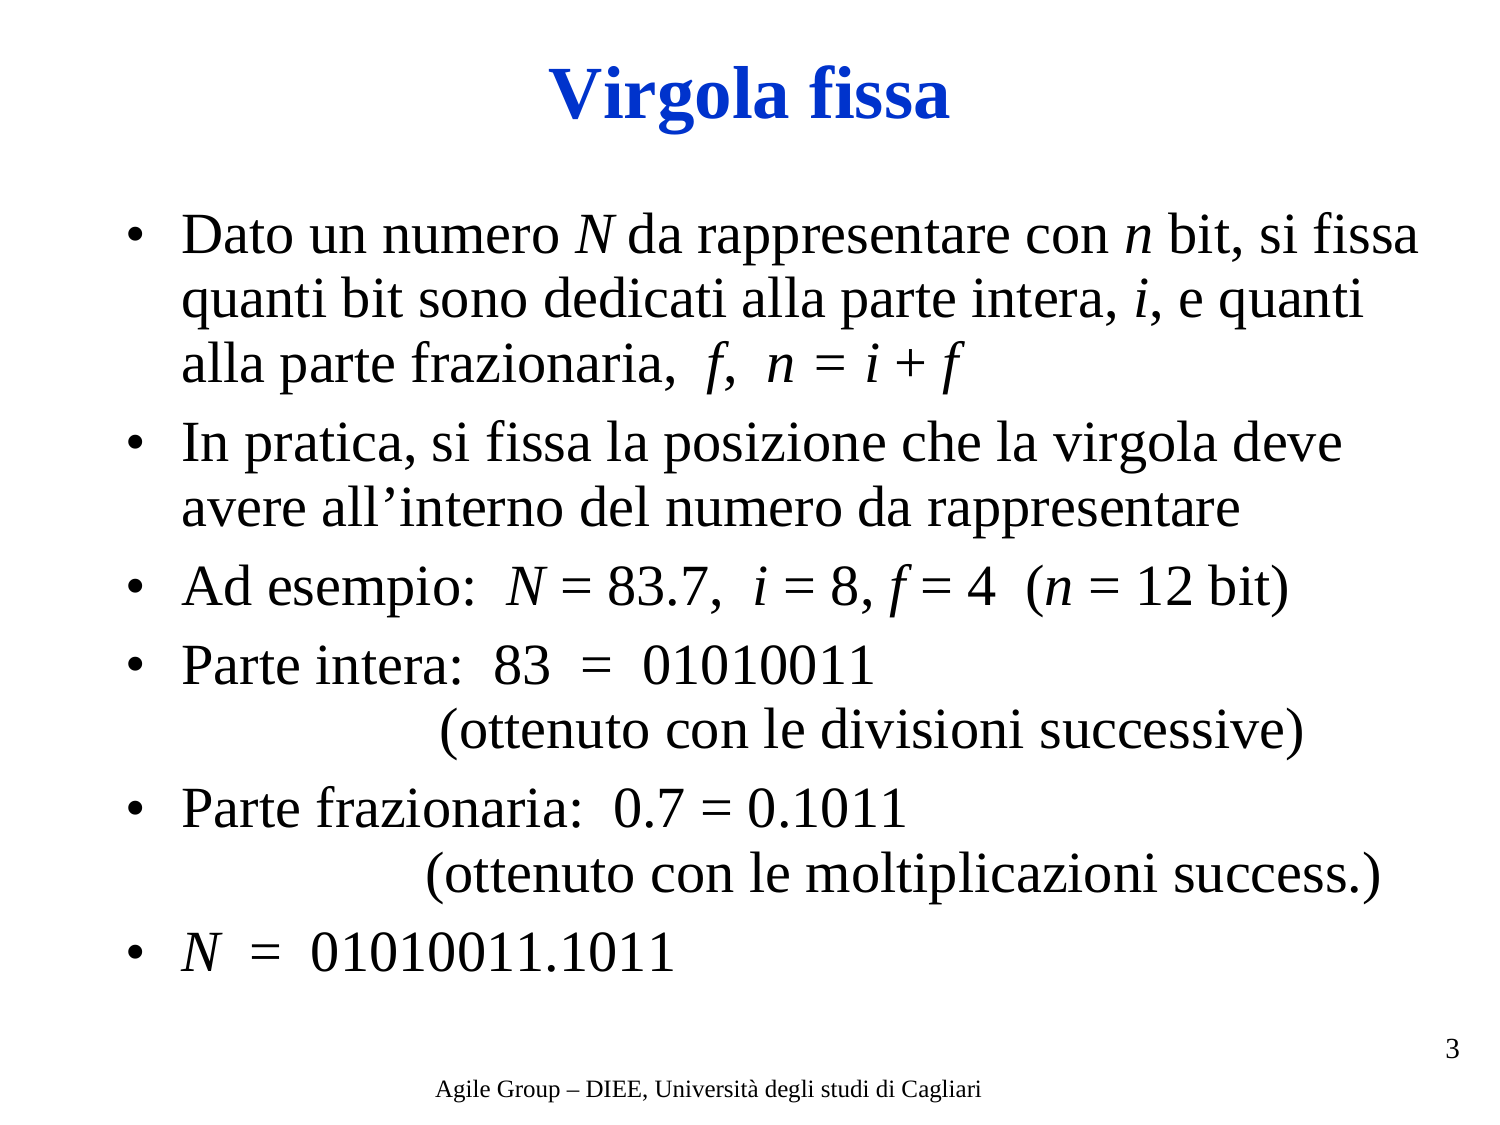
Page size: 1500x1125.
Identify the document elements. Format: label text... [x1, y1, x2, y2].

list Dato un numero N da rappresentare con n bit, si fissa quanti bit sono dedicati alla parte intera, i, e quanti alla parte frazionaria, f, n = i + f In pratica, si fissa la posizione che la virgola deve avere all’interno del numero da rappresentare Ad esempio: N = 83.7, i = 8, f = 4 (n = 12 bit) Parte intera: 83 = 01010011 (ottenuto con le divisioni successive) Parte frazionaria: 0.7 = 0.1011 (ottenuto con le moltiplicazioni success.) N = 01010011.1011 [110, 193, 1463, 1006]
title Virgola fissa [112, 12, 1388, 175]
